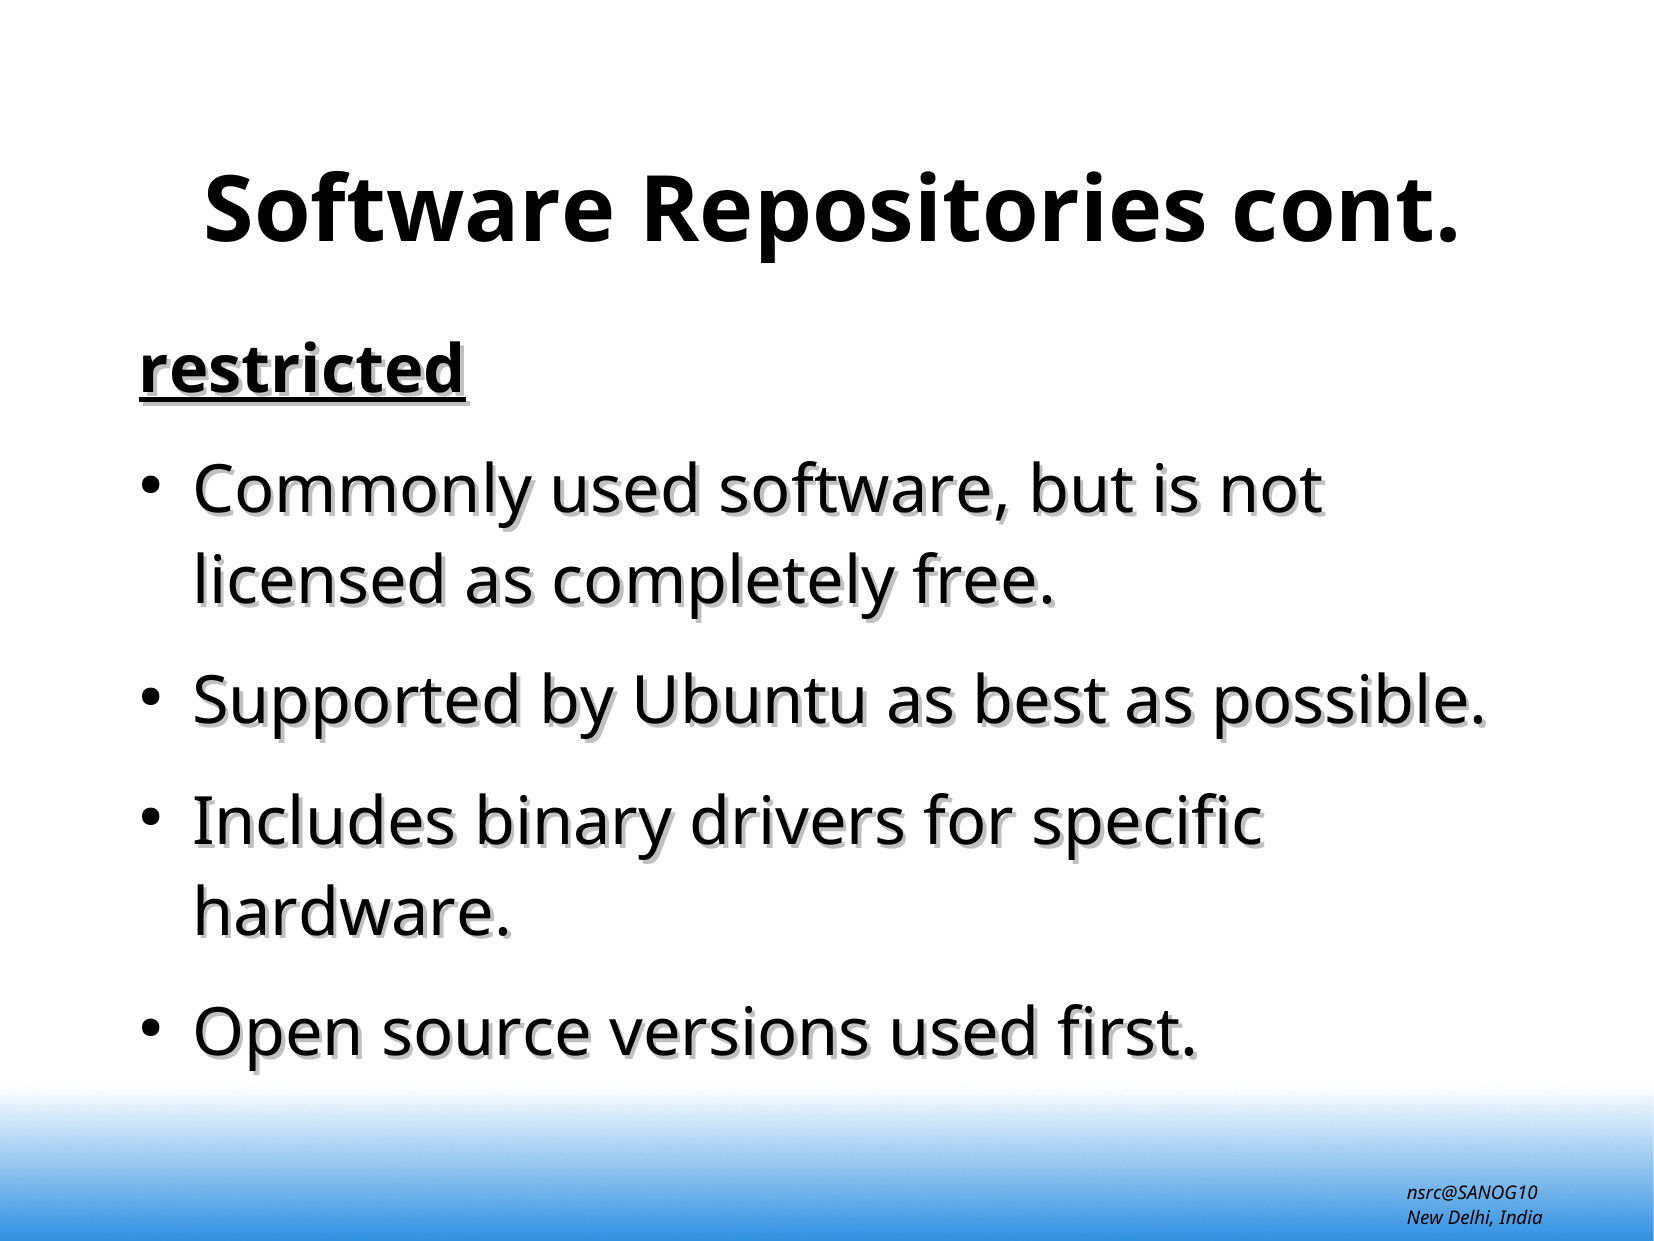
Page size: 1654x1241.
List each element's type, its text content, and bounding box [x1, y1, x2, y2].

picture [0, 1083, 1654, 1241]
list restricted Commonly used software, but is not licensed as completely free. Supported by Ubuntu as best as possible. Includes binary drivers for specific hardware. Open source versions used first. [121, 321, 1534, 1104]
title Software Repositories cont. [109, 102, 1558, 310]
